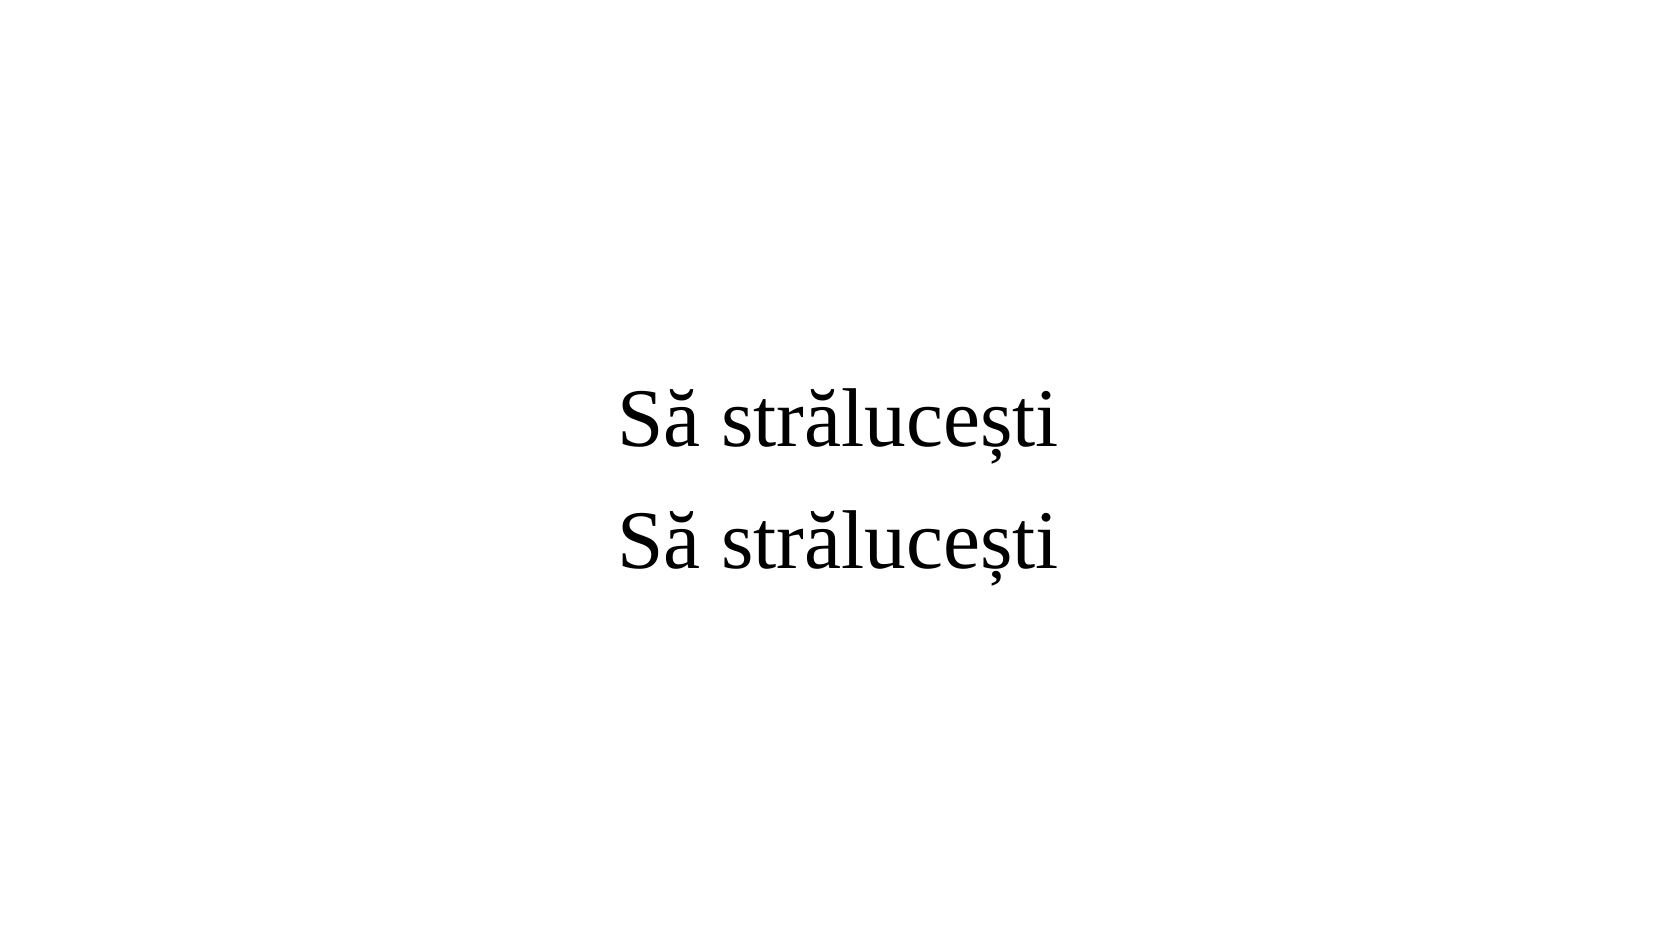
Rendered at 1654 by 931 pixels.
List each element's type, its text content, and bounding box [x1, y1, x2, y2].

subtitle Să strălucești Să strălucești [177, 362, 1501, 588]
